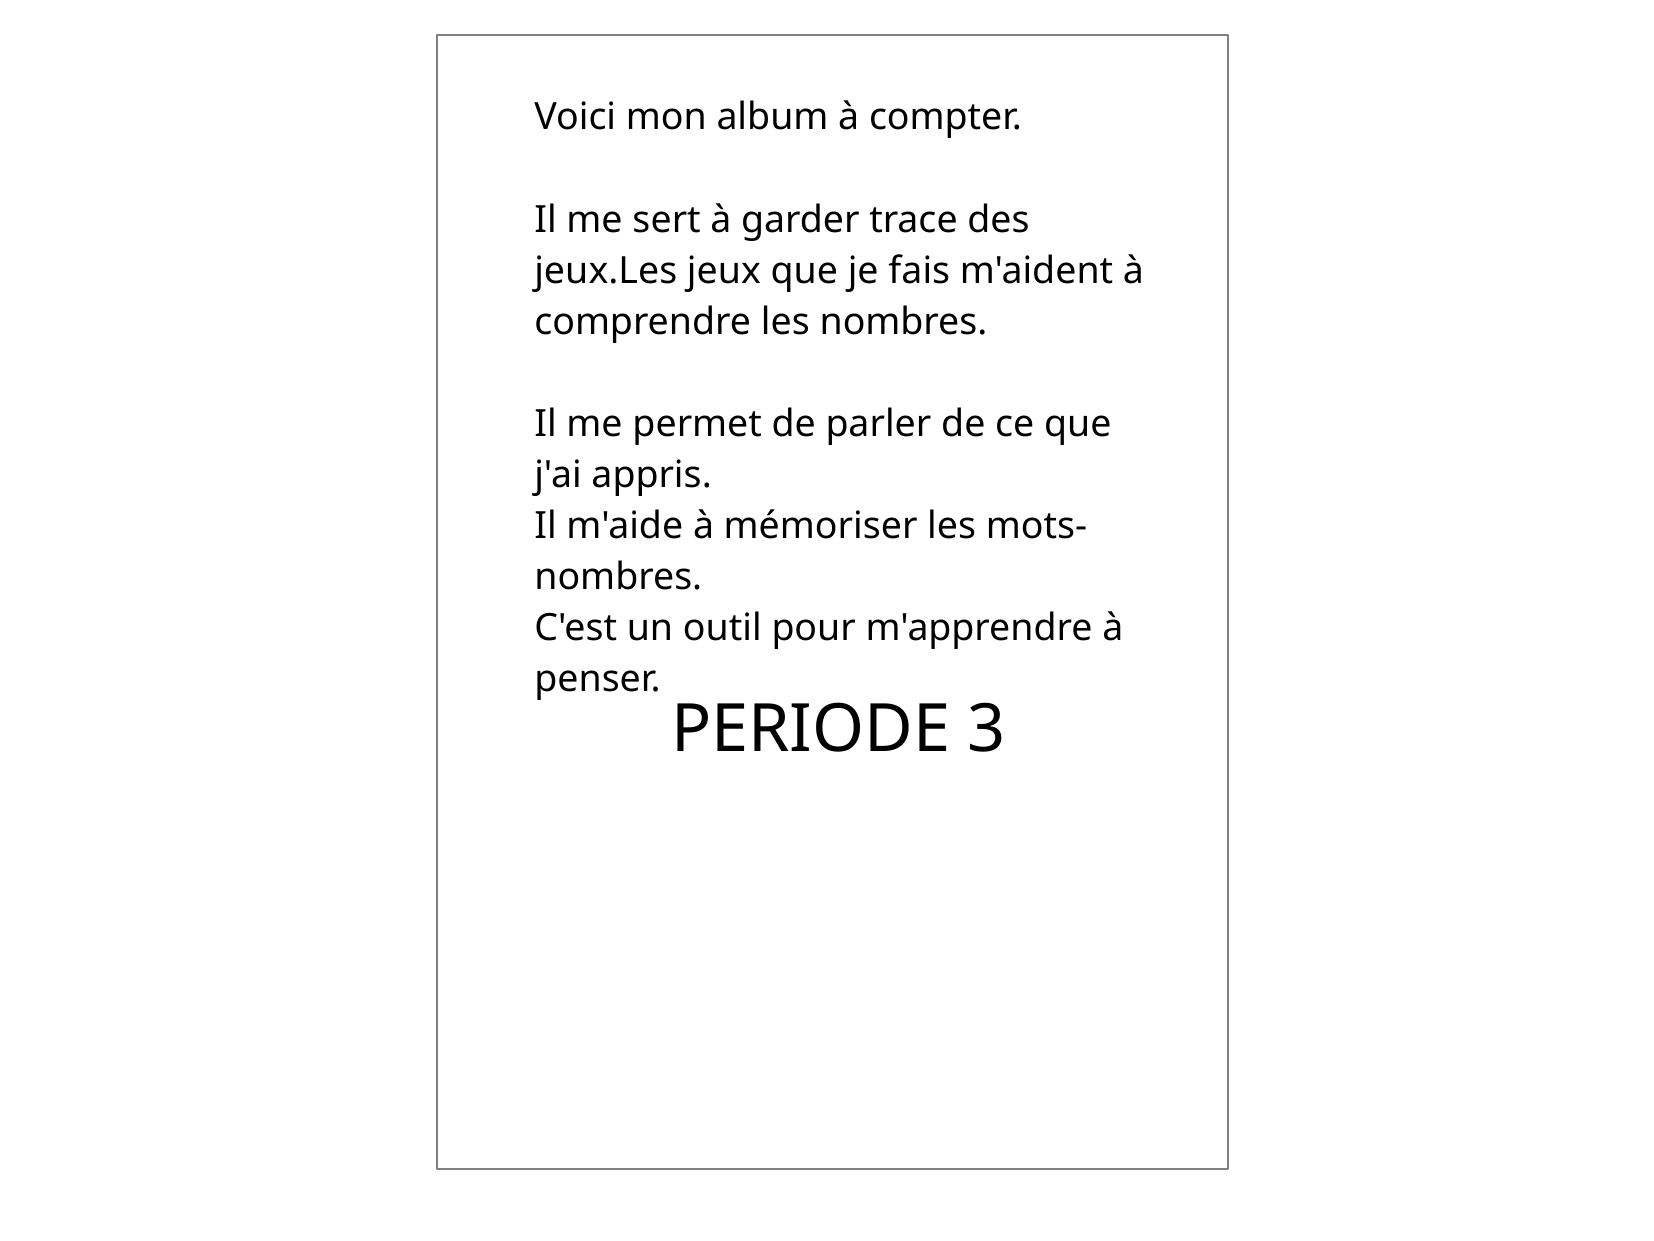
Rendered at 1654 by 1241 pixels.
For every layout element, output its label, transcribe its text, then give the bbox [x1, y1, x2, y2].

text_box [437, 35, 1229, 1170]
text_box PERIODE 3 [543, 673, 1134, 755]
text_box Voici mon album à compter. Il me sert à garder trace des jeux.Les jeux que je fais m'aident à comprendre les nombres. Il me permet de parler de ce que j'ai appris. Il m'aide à mémoriser les mots-nombres. C'est un outil pour m'apprendre à penser. [519, 82, 1170, 508]
